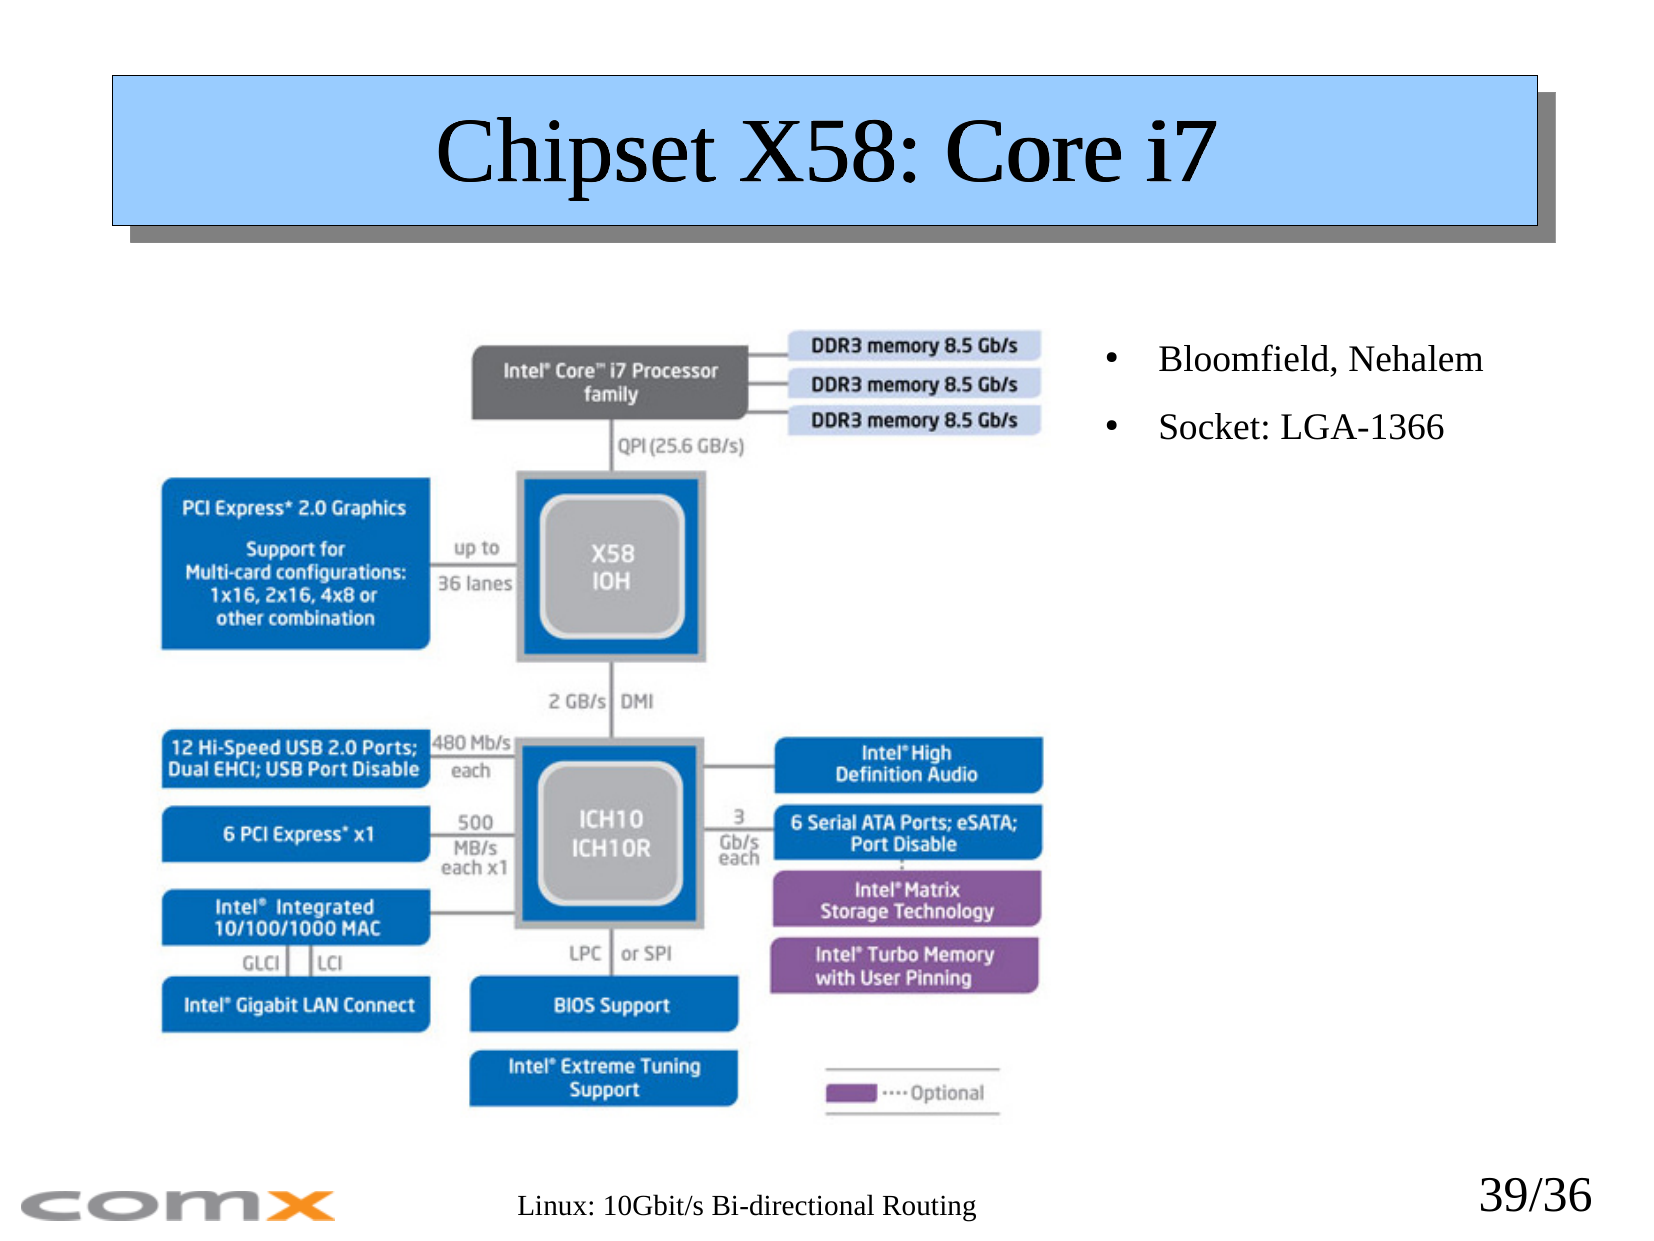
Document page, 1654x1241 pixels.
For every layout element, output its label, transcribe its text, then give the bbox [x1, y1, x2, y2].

picture [21, 1191, 335, 1221]
picture [150, 328, 1051, 1126]
title Chipset X58: Core i7 [116, 75, 1538, 226]
list Bloomfield, Nehalem Socket: LGA-1366 [1087, 337, 1538, 1126]
